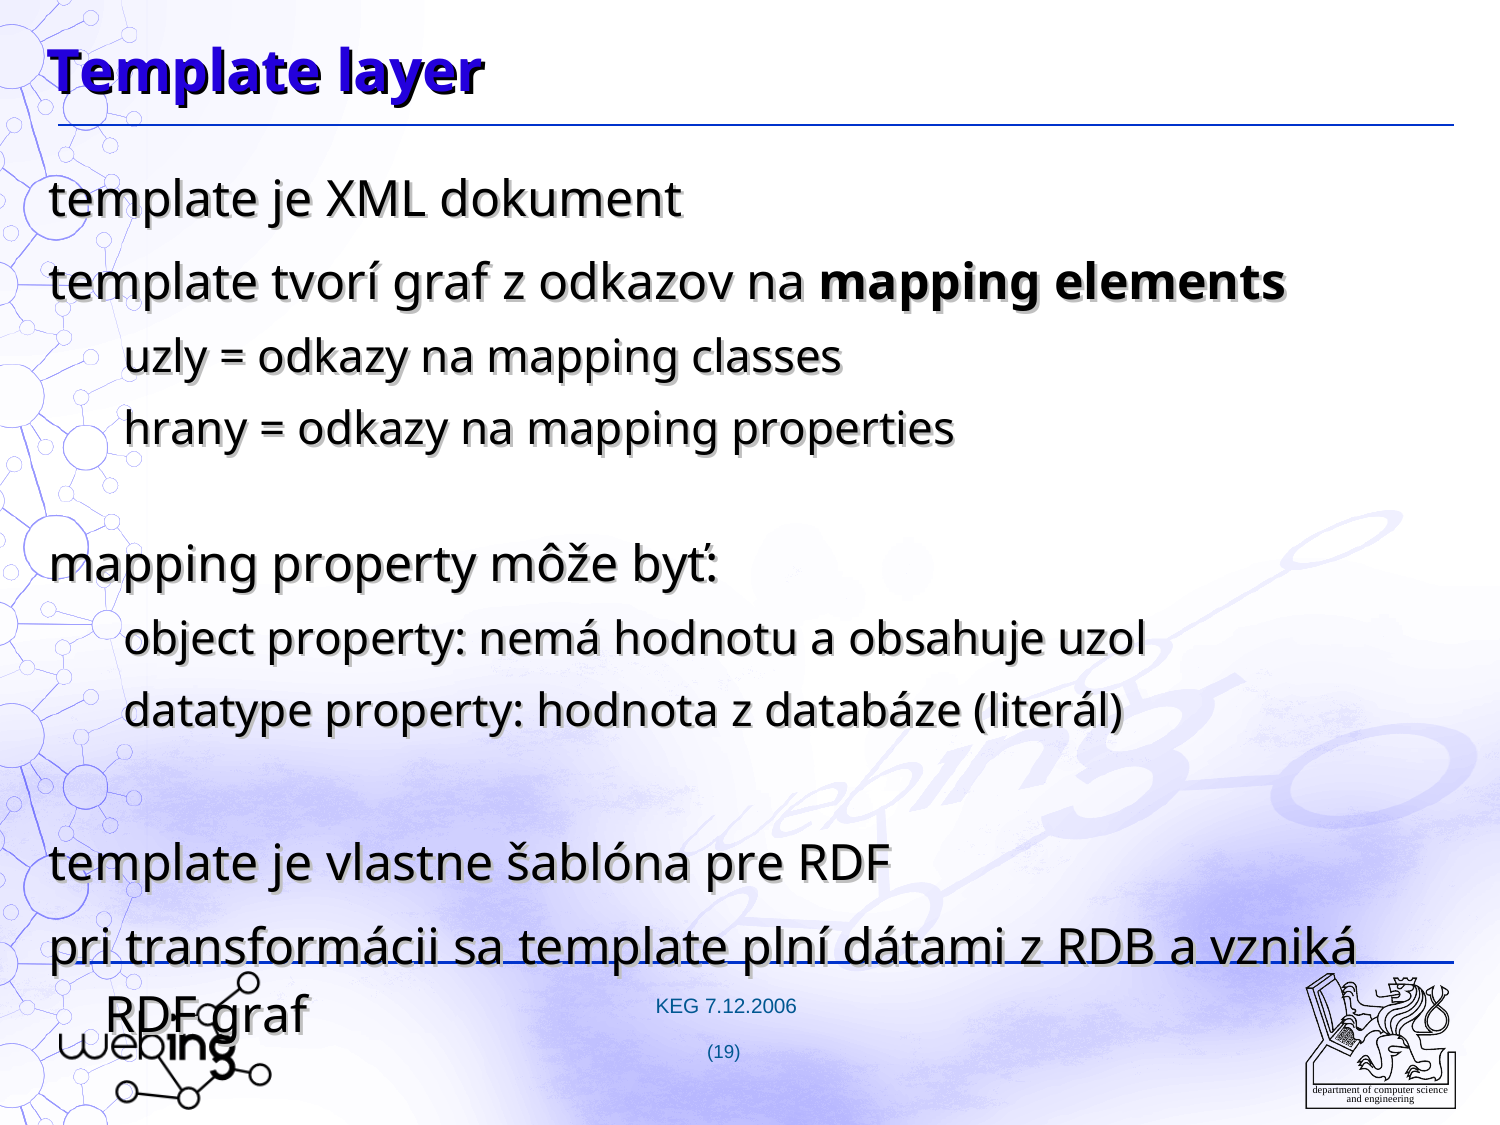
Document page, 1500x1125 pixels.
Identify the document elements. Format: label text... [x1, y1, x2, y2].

picture [0, 0, 1500, 1125]
list template je XML dokument template tvorí graf z odkazov na mapping elements uzly = odkazy na mapping classes hrany = odkazy na mapping properties mapping property môže byť: object property: nemá hodnotu a obsahuje uzol datatype property: hodnota z databáze (literál) template je vlastne šablóna pre RDF pri transformácii sa template plní dátami z RDB a vzniká RDF graf [48, 162, 1455, 942]
title Template layer [46, 12, 1455, 126]
